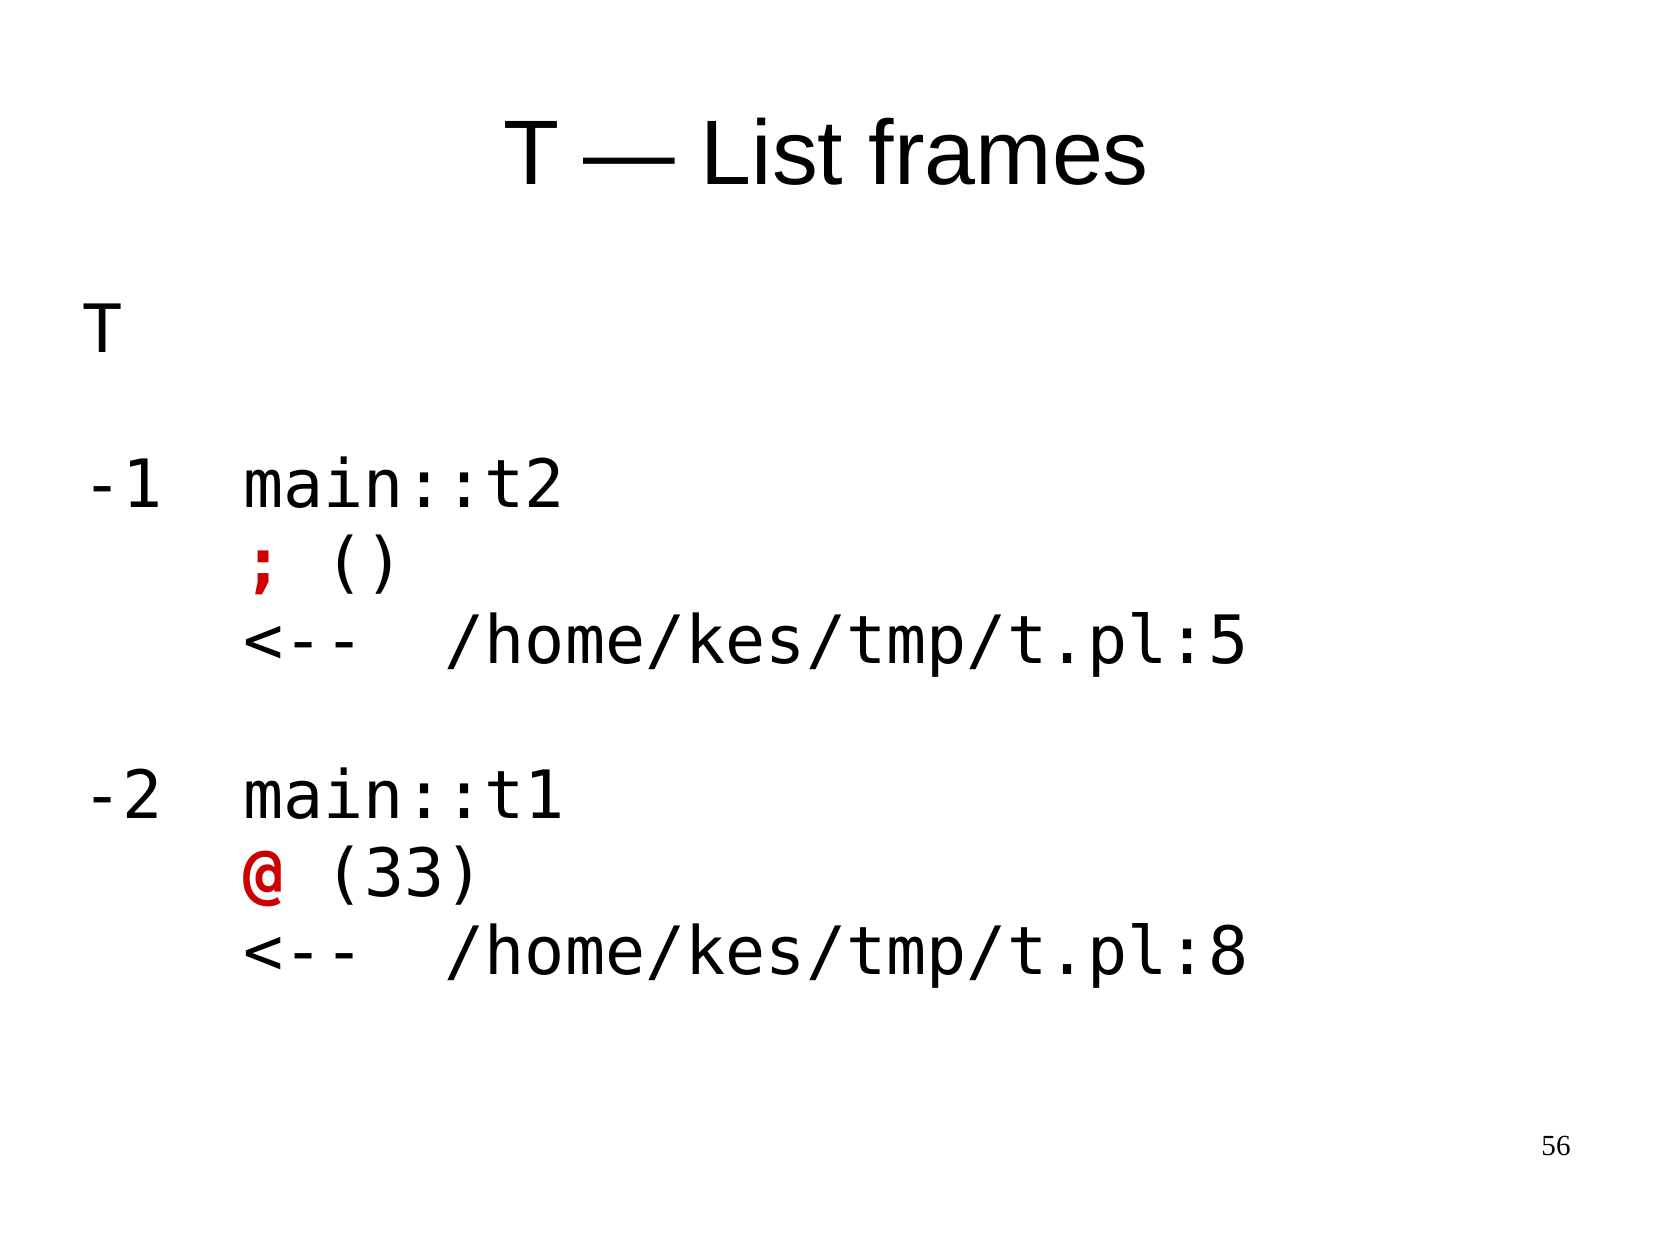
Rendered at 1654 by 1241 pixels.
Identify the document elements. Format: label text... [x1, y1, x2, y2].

subtitle T -1 main::t2 ; () <-- /home/kes/tmp/t.pl:5 -2 main::t1 @ (33) <-- /home/kes/tmp/t.pl:8 [82, 290, 1571, 1158]
title T — List frames [82, 49, 1571, 257]
